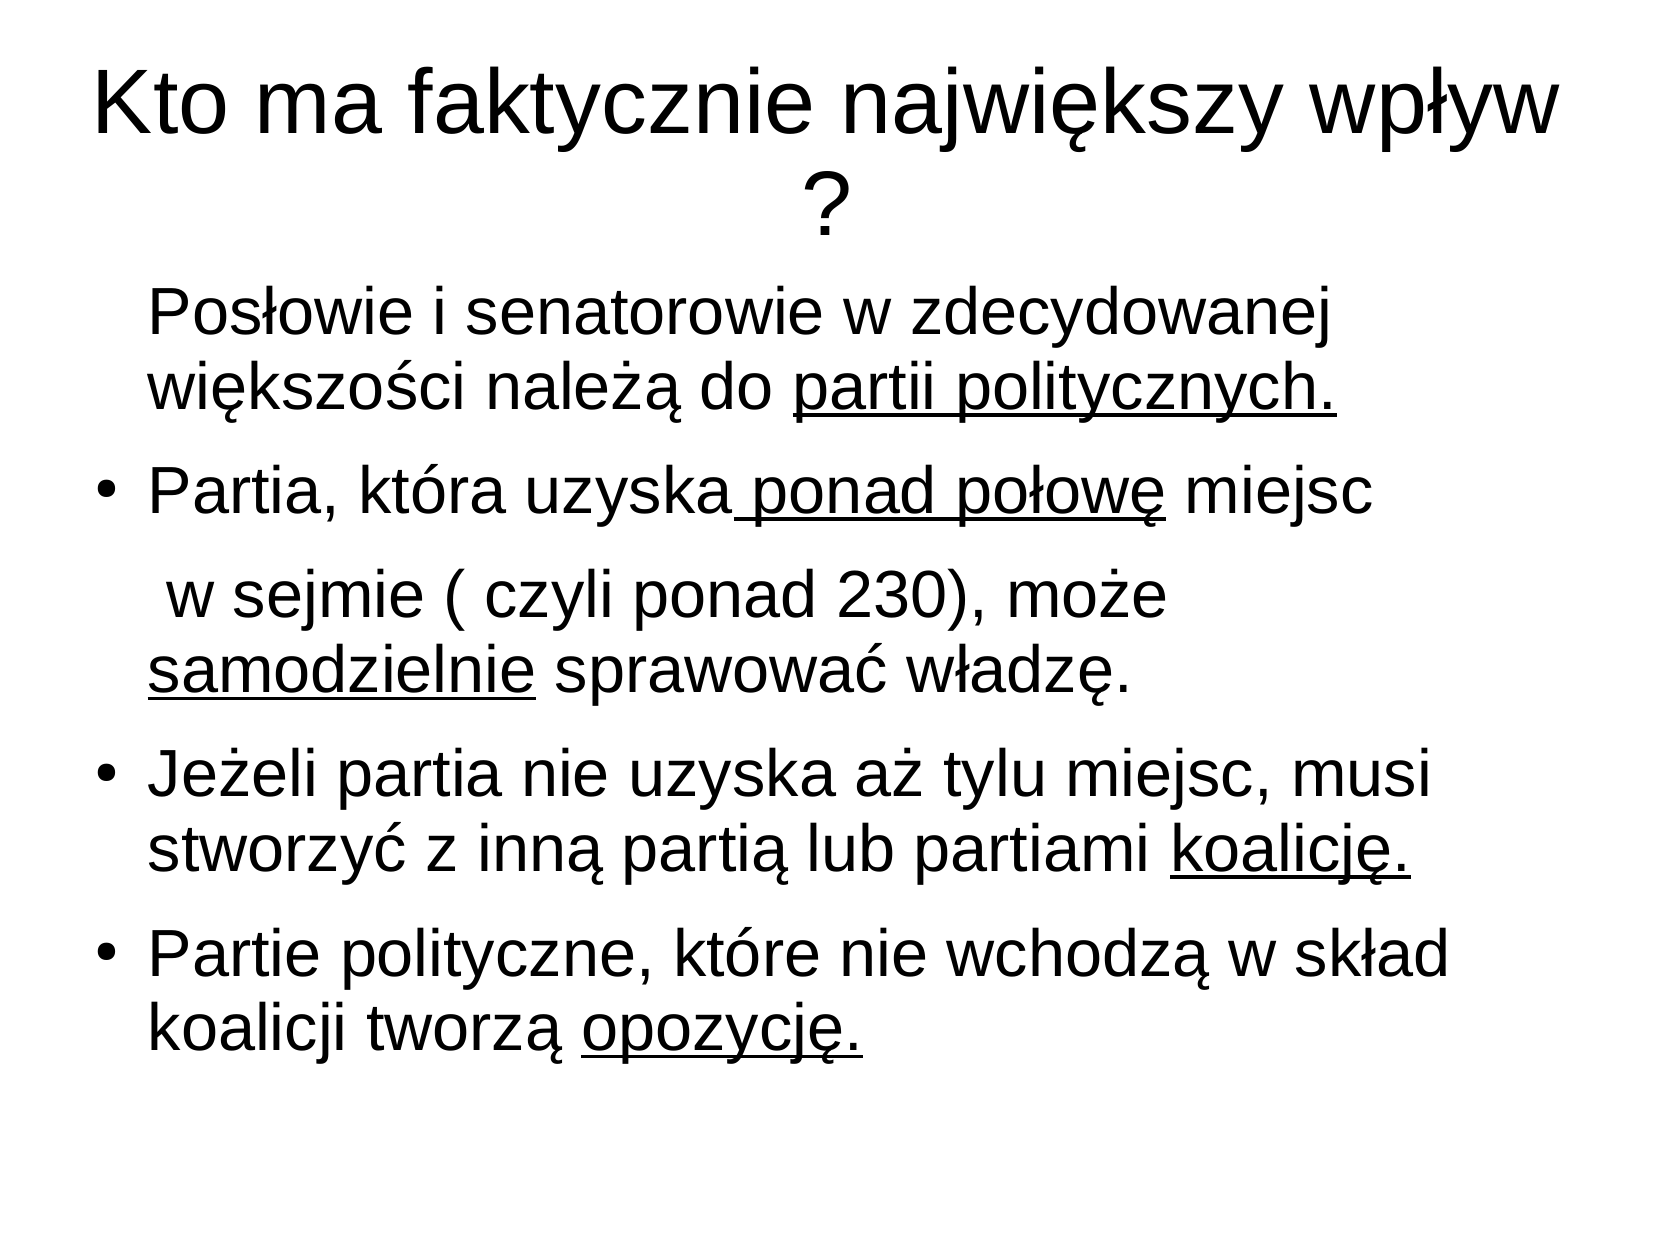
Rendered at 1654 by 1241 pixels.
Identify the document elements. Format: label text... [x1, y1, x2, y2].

list Posłowie i senatorowie w zdecydowanej większości należą do partii politycznych. Partia, która uzyska ponad połowę miejsc w sejmie ( czyli ponad 230), może samodzielnie sprawować władzę. Jeżeli partia nie uzyska aż tylu miejsc, musi stworzyć z inną partią lub partiami koalicję. Partie polityczne, które nie wchodzą w skład koalicji tworzą opozycję. [76, 274, 1565, 1093]
title Kto ma faktycznie największy wpływ ? [82, 49, 1571, 257]
